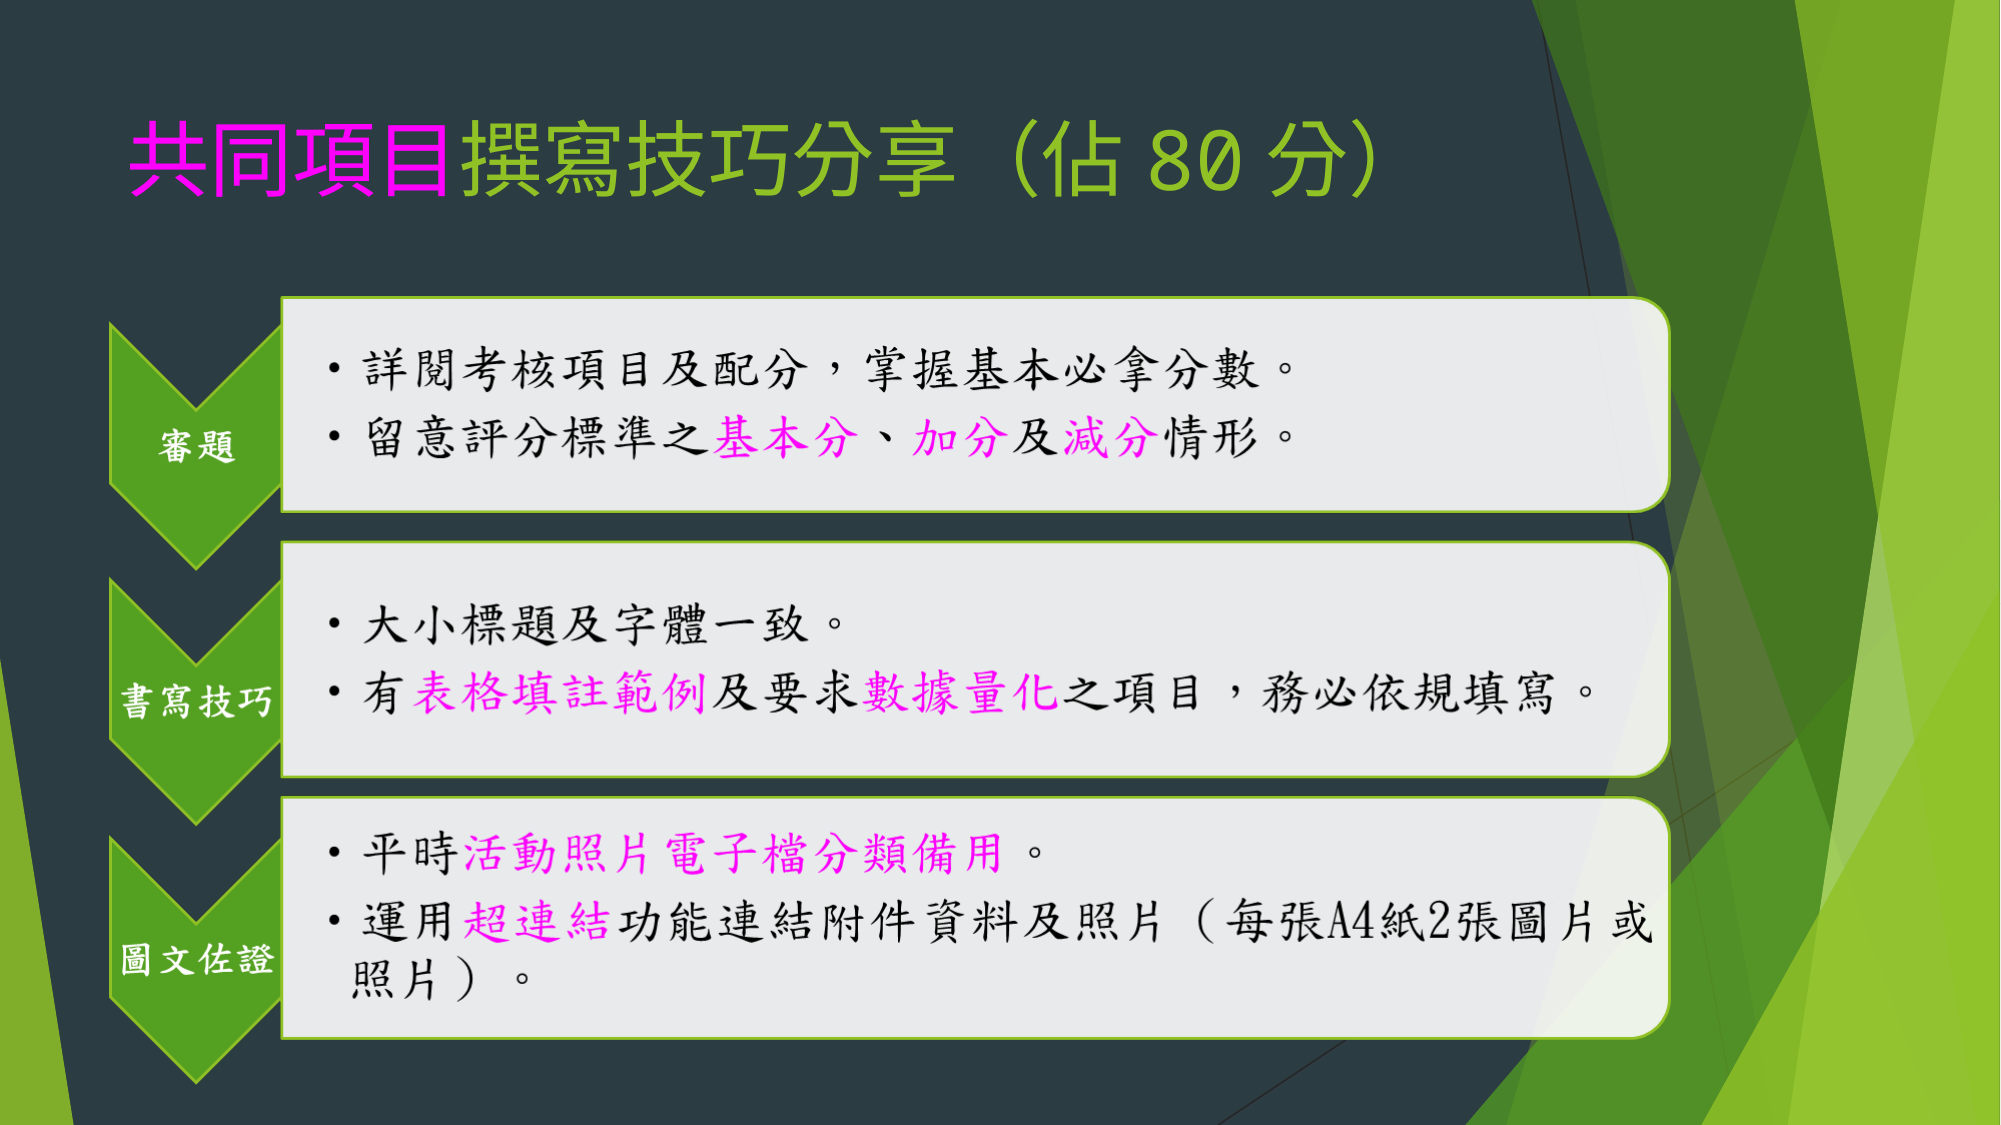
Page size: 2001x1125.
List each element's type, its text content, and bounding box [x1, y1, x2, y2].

picture [90, 296, 1689, 1085]
title 共同項目撰寫技巧分享（佔80分） [111, 99, 1522, 296]
